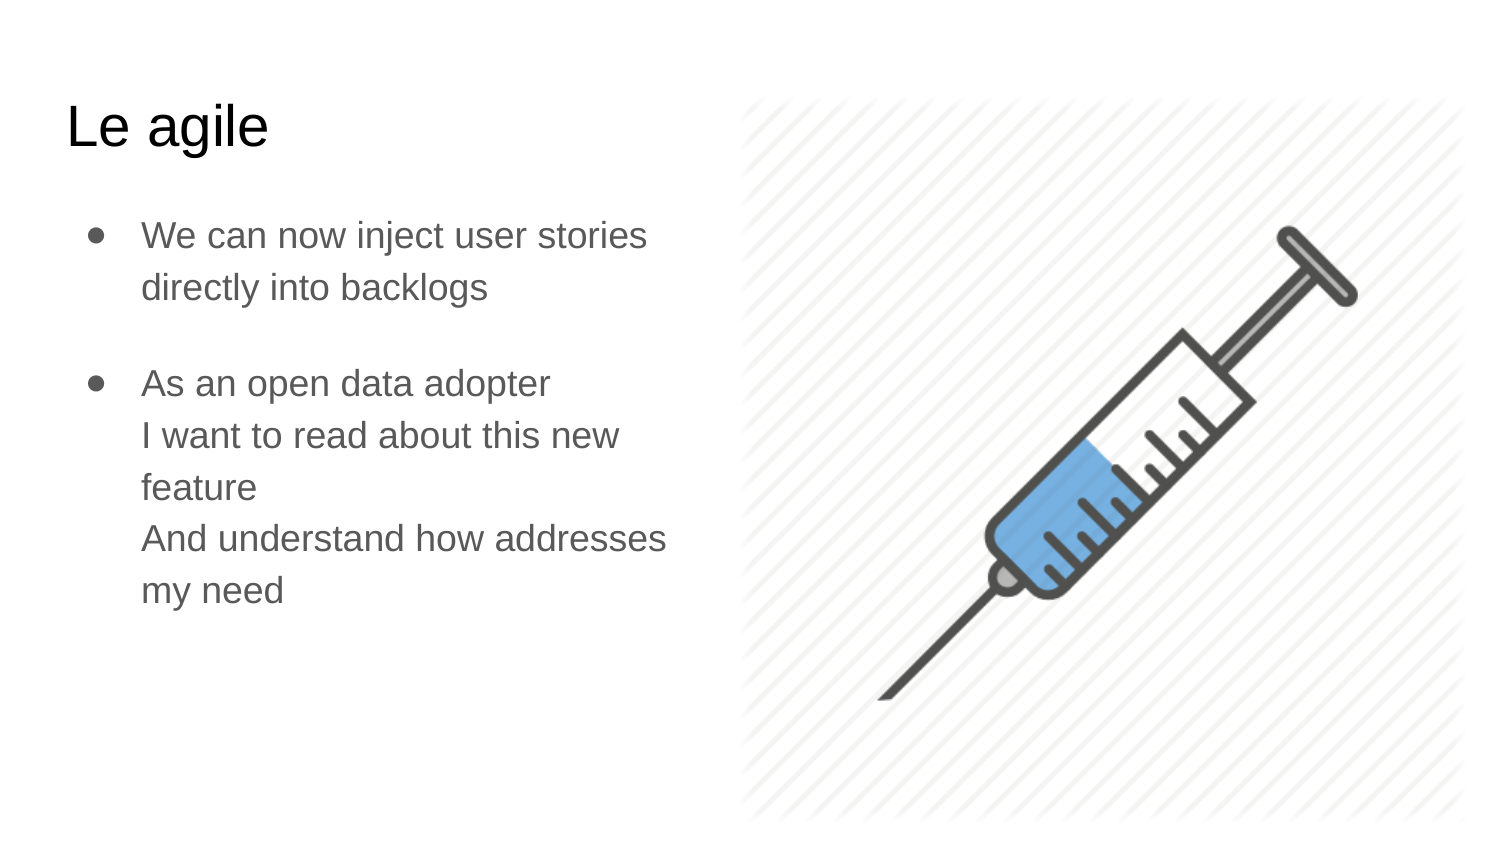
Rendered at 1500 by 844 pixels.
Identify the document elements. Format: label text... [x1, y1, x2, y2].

list We can now inject user stories directly into backlogs As an open data adopter I want to read about this new feature And understand how addresses my need [51, 189, 720, 750]
title Le agile [51, 72, 1449, 167]
picture [738, 95, 1466, 823]
